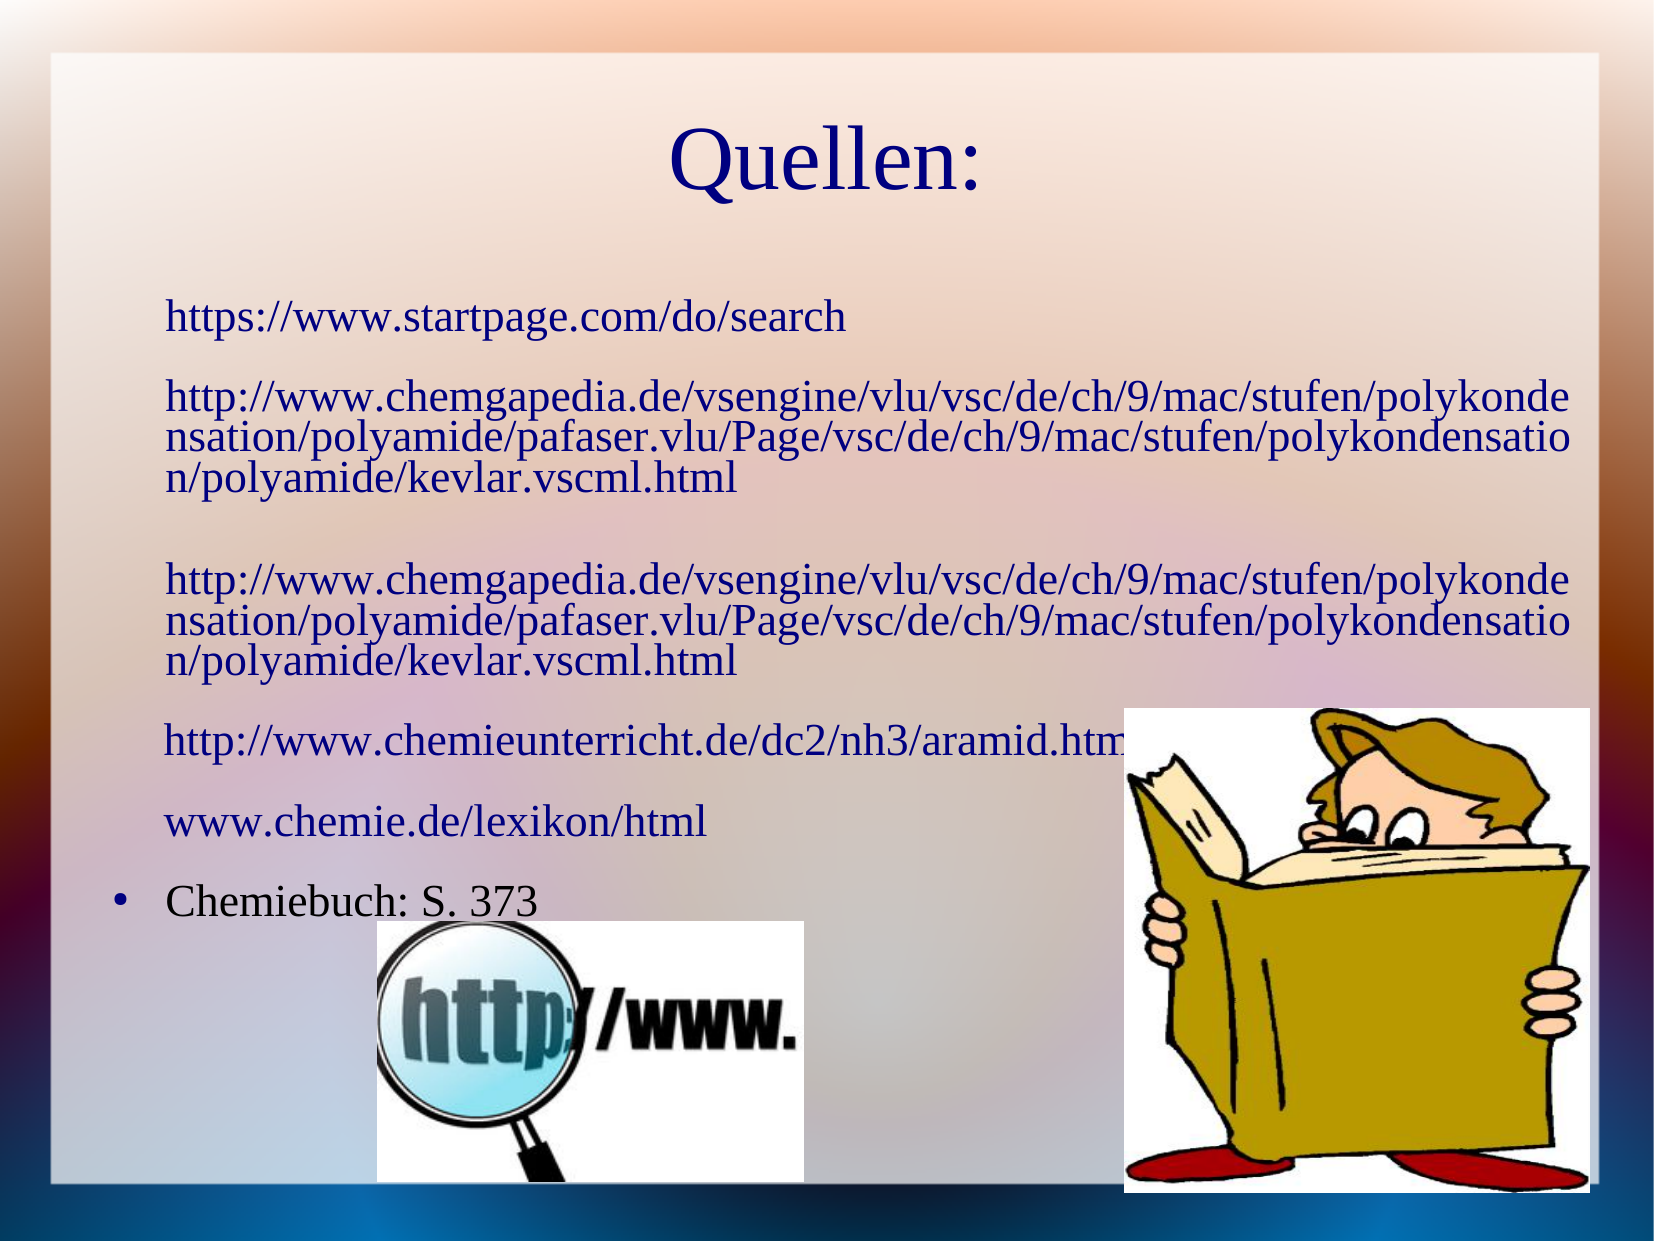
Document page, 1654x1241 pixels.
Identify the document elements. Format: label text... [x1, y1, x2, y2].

title Quellen: [82, 55, 1571, 263]
picture [0, 0, 1654, 1241]
list https://www.startpage.com/do/search http://www.chemgapedia.de/vsengine/vlu/vsc/de/ch/9/mac/stufen/polykondensation/polyamide/pafaser.vlu/Page/vsc/de/ch/9/mac/stufen/polykondensation/polyamide/kevlar.vscml.html http://www.chemgapedia.de/vsengine/vlu/vsc/de/ch/9/mac/stufen/polykondensation/polyamide/pafaser.vlu/Page/vsc/de/ch/9/mac/stufen/polykondensation/polyamide/kevlar.vscml.html http://www.chemieunterricht.de/dc2/nh3/aramid.htm www.chemie.de/lexikon/html Chemiebuch: S. 373 [94, 290, 1583, 1109]
